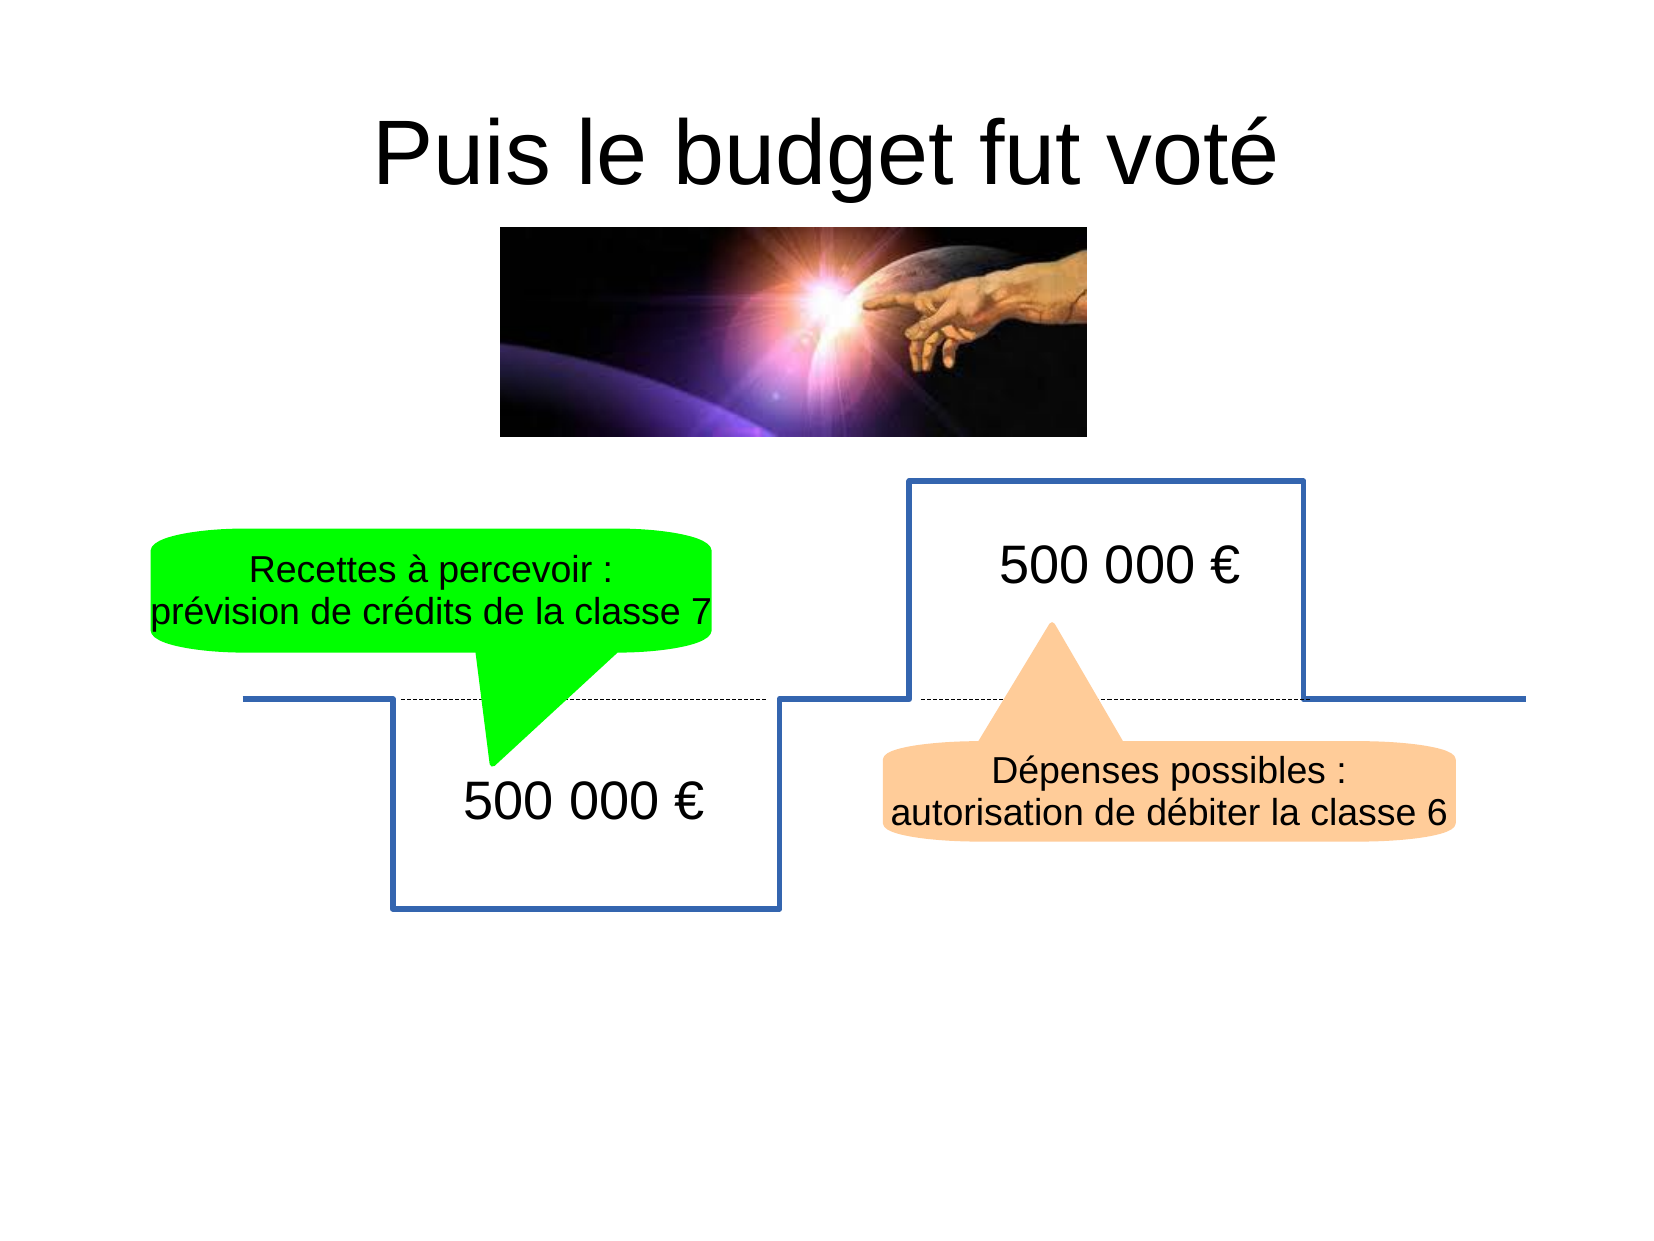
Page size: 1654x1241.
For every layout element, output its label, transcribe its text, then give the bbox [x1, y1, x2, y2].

text_box 500 000 € [448, 763, 733, 839]
picture [500, 227, 1087, 438]
text_box Recettes à percevoir : prévision de crédits de la classe 7 [153, 531, 709, 764]
text_box 500 000 € [984, 526, 1268, 603]
text_box Dépenses possibles : autorisation de débiter la classe 6 [885, 625, 1453, 839]
title Puis le budget fut voté [82, 49, 1571, 257]
